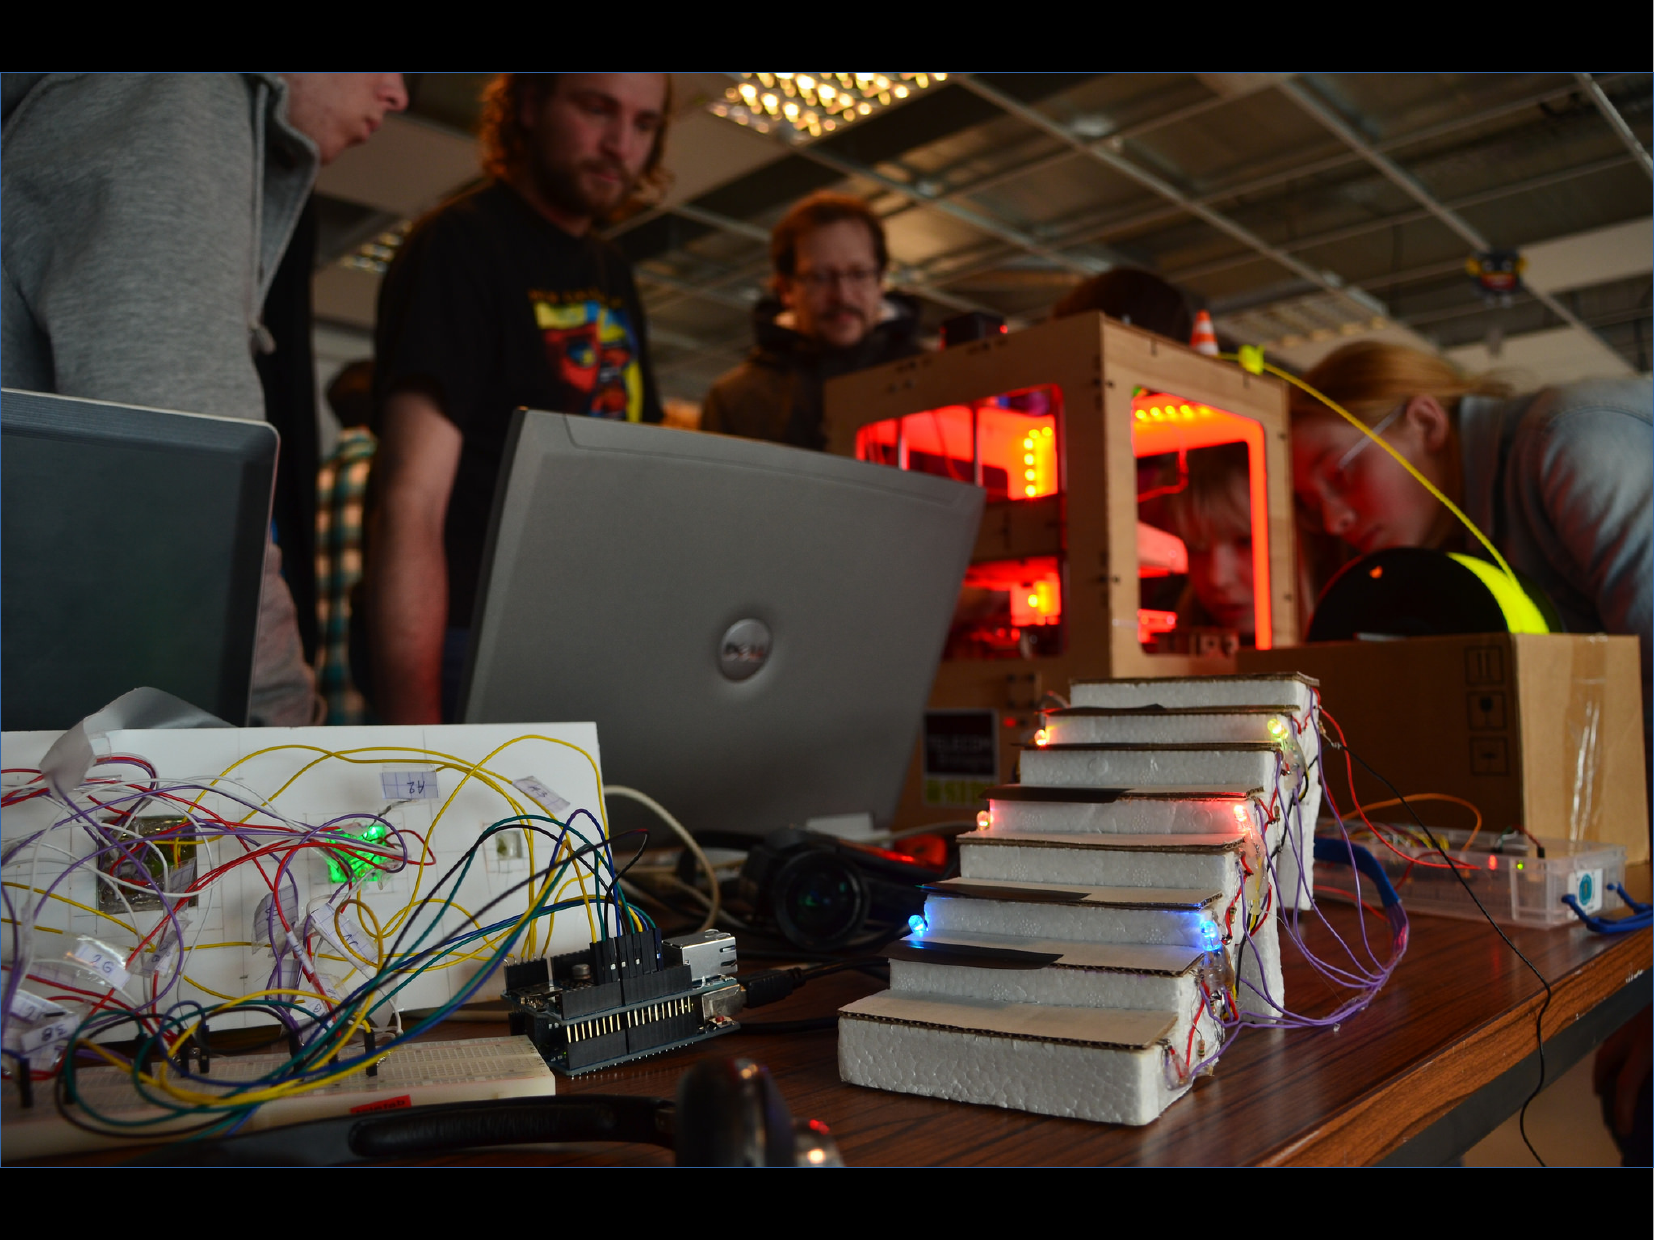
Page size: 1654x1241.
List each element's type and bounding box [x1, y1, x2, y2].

picture [0, 72, 1654, 1168]
